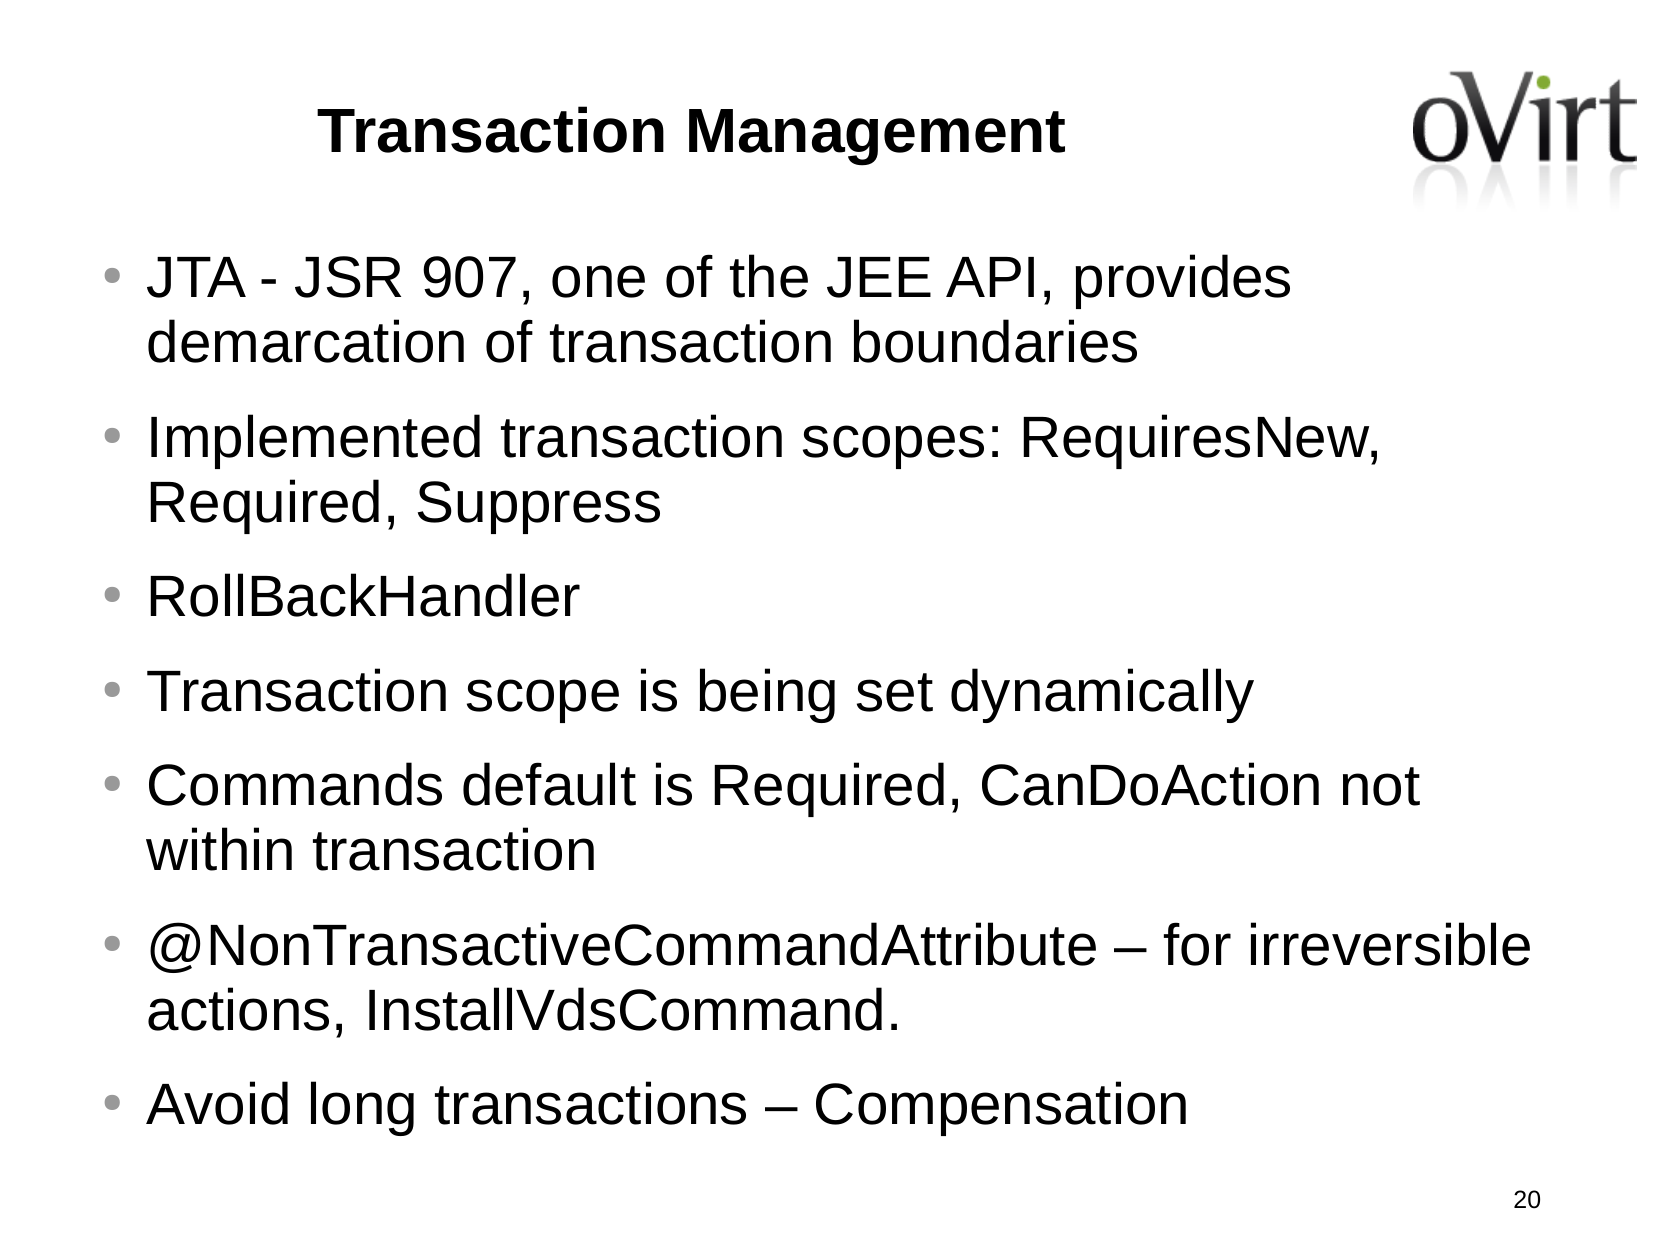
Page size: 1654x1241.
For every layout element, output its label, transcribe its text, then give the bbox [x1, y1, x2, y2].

title Transaction Management [82, 37, 1303, 226]
picture [1413, 63, 1637, 212]
list JTA - JSR 907, one of the JEE API, provides demarcation of transaction boundaries Implemented transaction scopes: RequiresNew, Required, Suppress RollBackHandler Transaction scope is being set dynamically Commands default is Required, CanDoAction not within transaction @NonTransactiveCommandAttribute – for irreversible actions, InstallVdsCommand. Avoid long transactions – Compensation [86, 244, 1576, 1138]
